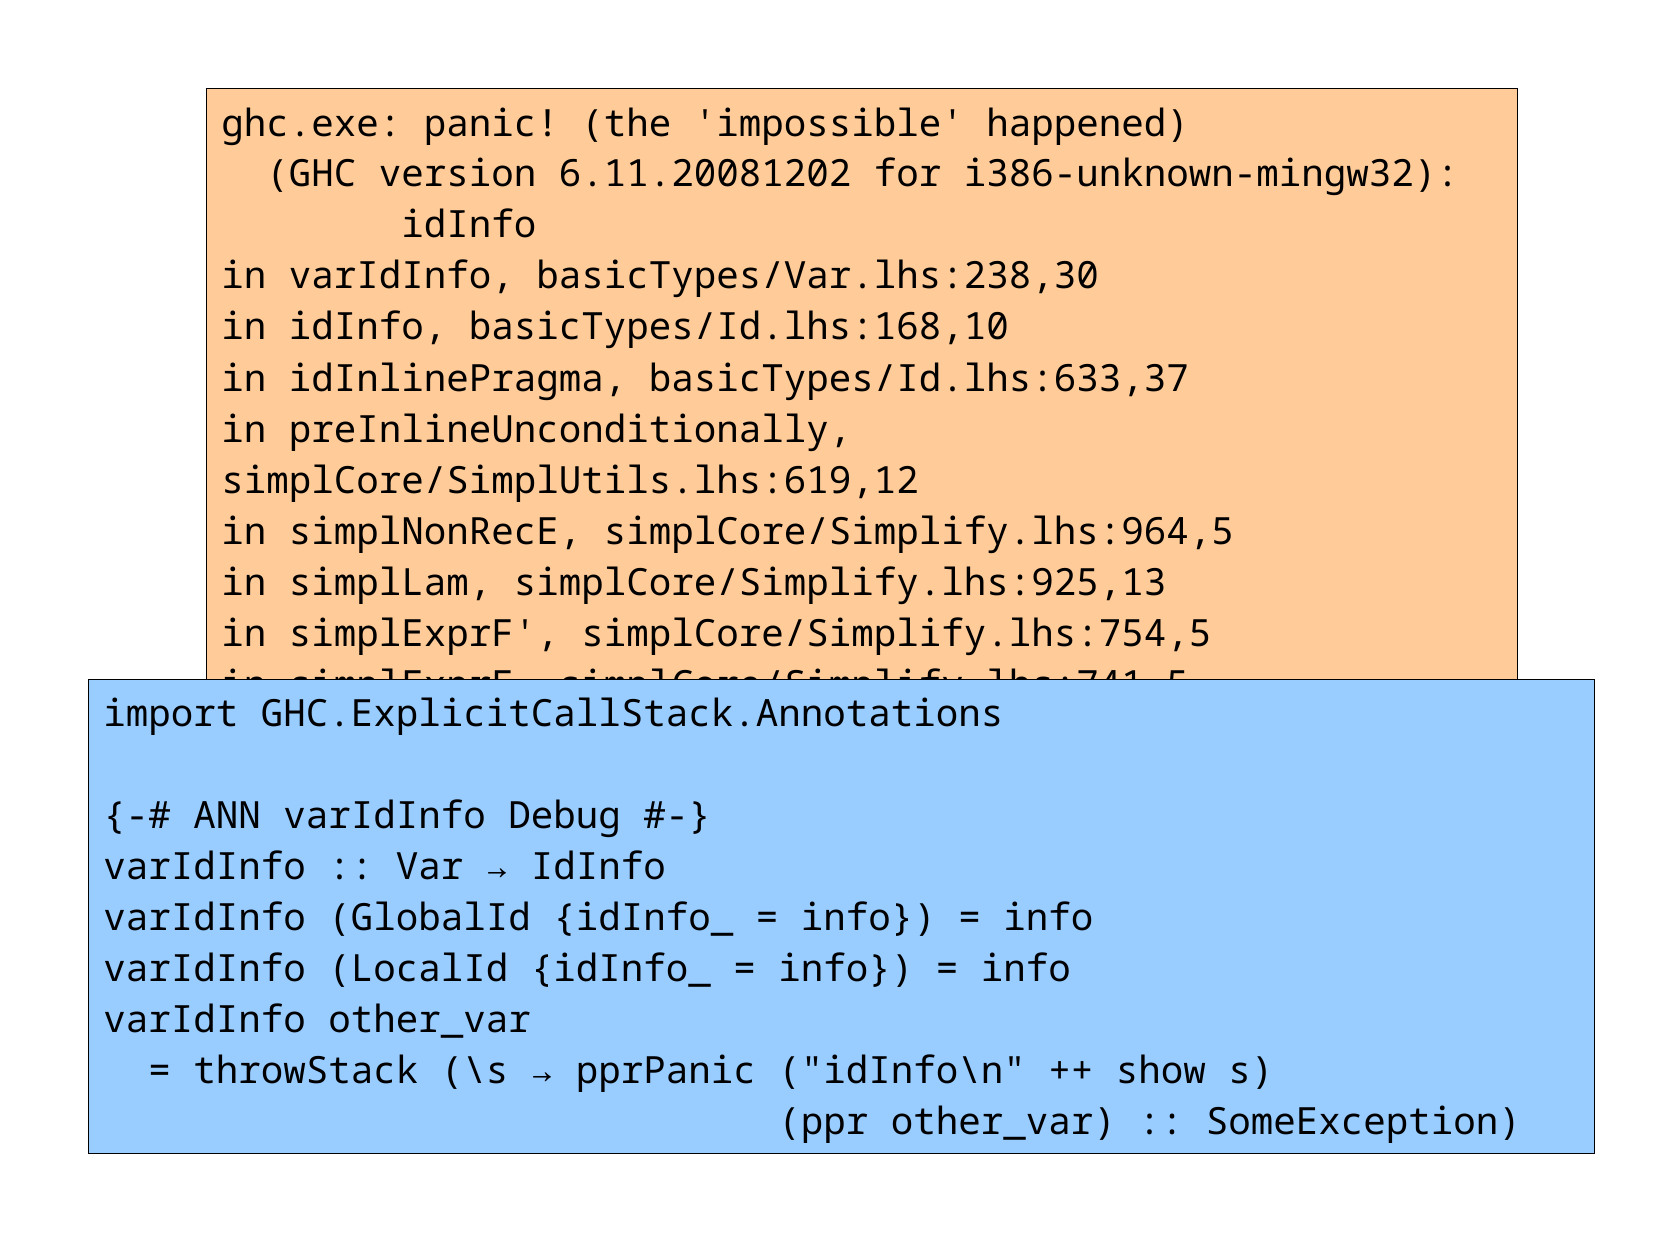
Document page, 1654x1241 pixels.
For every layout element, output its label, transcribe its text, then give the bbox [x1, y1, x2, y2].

text_box import GHC.ExplicitCallStack.Annotations {-# ANN varIdInfo Debug #-} varIdInfo :: Var → IdInfo varIdInfo (GlobalId {idInfo_ = info}) = info varIdInfo (LocalId {idInfo_ = info}) = info varIdInfo other_var = throwStack (\s → pprPanic ("idInfo\n" ++ show s) (ppr other_var) :: SomeException) [88, 679, 1595, 1093]
text_box ghc.exe: panic! (the 'impossible' happened) (GHC version 6.11.20081202 for i386-unknown-mingw32): idInfo in varIdInfo, basicTypes/Var.lhs:238,30 in idInfo, basicTypes/Id.lhs:168,10 in idInlinePragma, basicTypes/Id.lhs:633,37 in preInlineUnconditionally, simplCore/SimplUtils.lhs:619,12 in simplNonRecE, simplCore/Simplify.lhs:964,5 in simplLam, simplCore/Simplify.lhs:925,13 in simplExprF', simplCore/Simplify.lhs:754,5 in simplExprF, simplCore/Simplify.lhs:741,5 [206, 88, 1518, 626]
